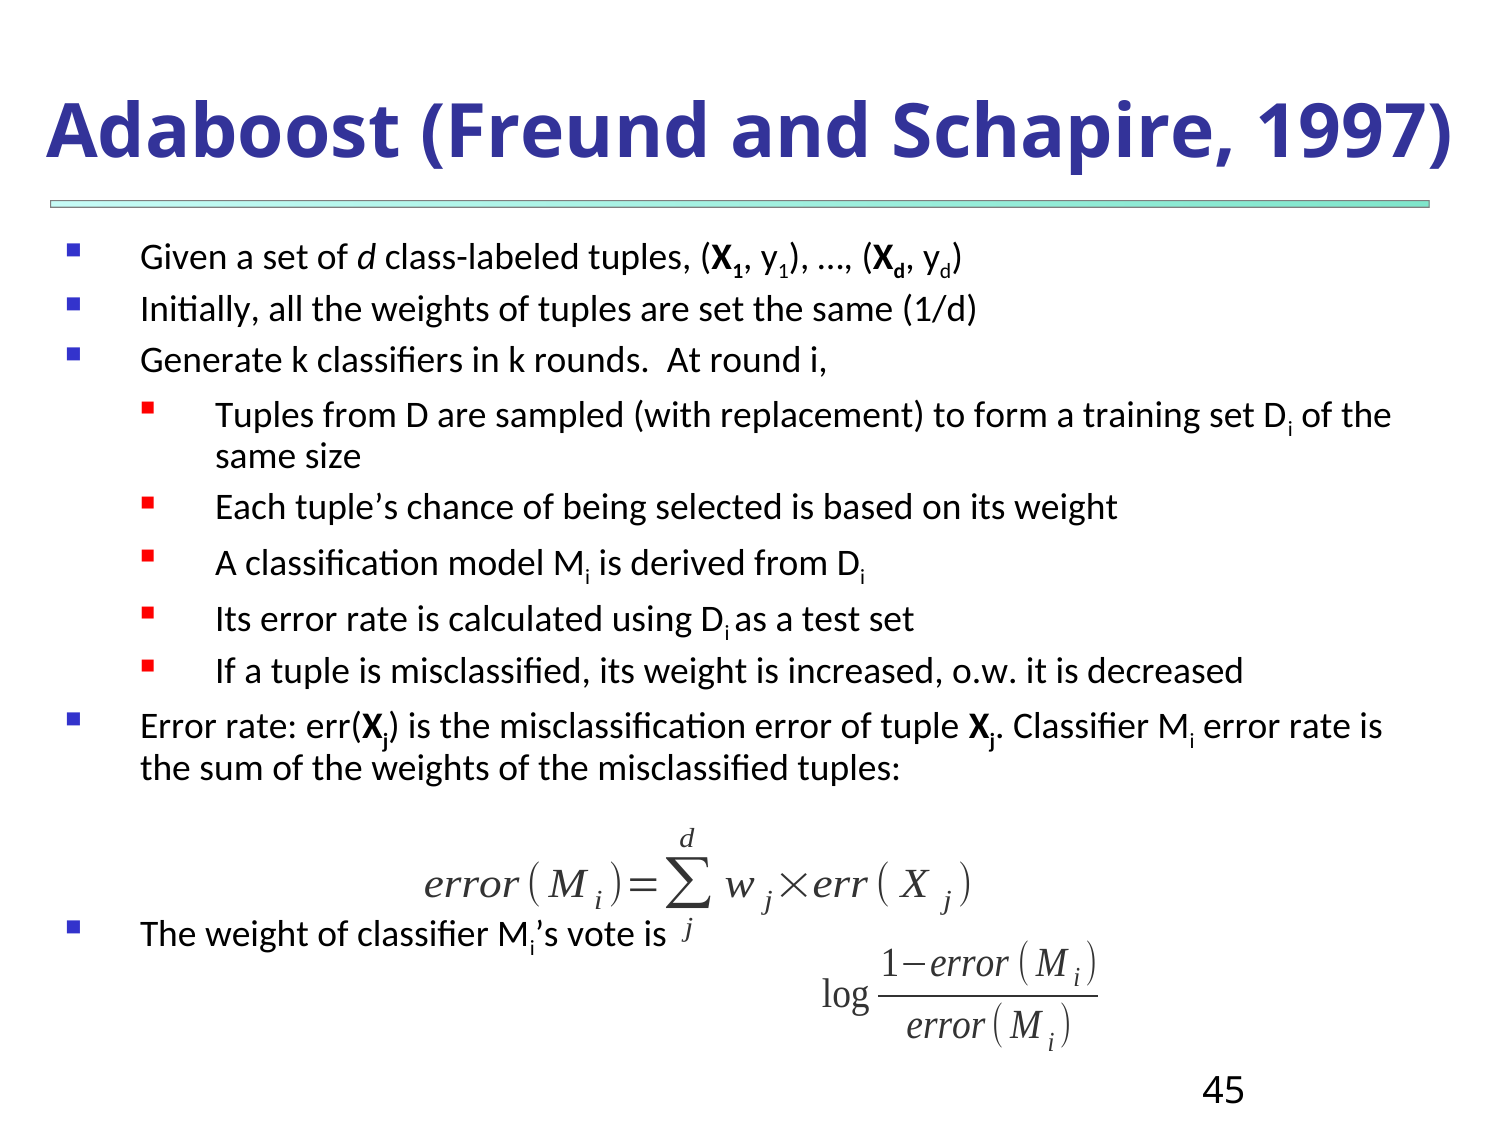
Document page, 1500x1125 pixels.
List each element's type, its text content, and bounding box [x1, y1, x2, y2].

text_box [412, 824, 1113, 1057]
list Given a set of d class-labeled tuples, (X1, y1), …, (Xd, yd) Initially, all the weights of tuples are set the same (1/d) Generate k classifiers in k rounds. At round i, Tuples from D are sampled (with replacement) to form a training set Di of the same size Each tuple’s chance of being selected is based on its weight A classification model Mi is derived from Di Its error rate is calculated using Di as a test set If a tuple is misclassified, its weight is increased, o.w. it is decreased Error rate: err(Xj) is the misclassification error of tuple Xj. Classifier Mi error rate is the sum of the weights of the misclassified tuples: The weight of classifier Mi’s vote is [49, 224, 1425, 1063]
text_box <number> [1187, 1062, 1500, 1125]
title Adaboost (Freund and Schapire, 1997) [0, 0, 1500, 181]
